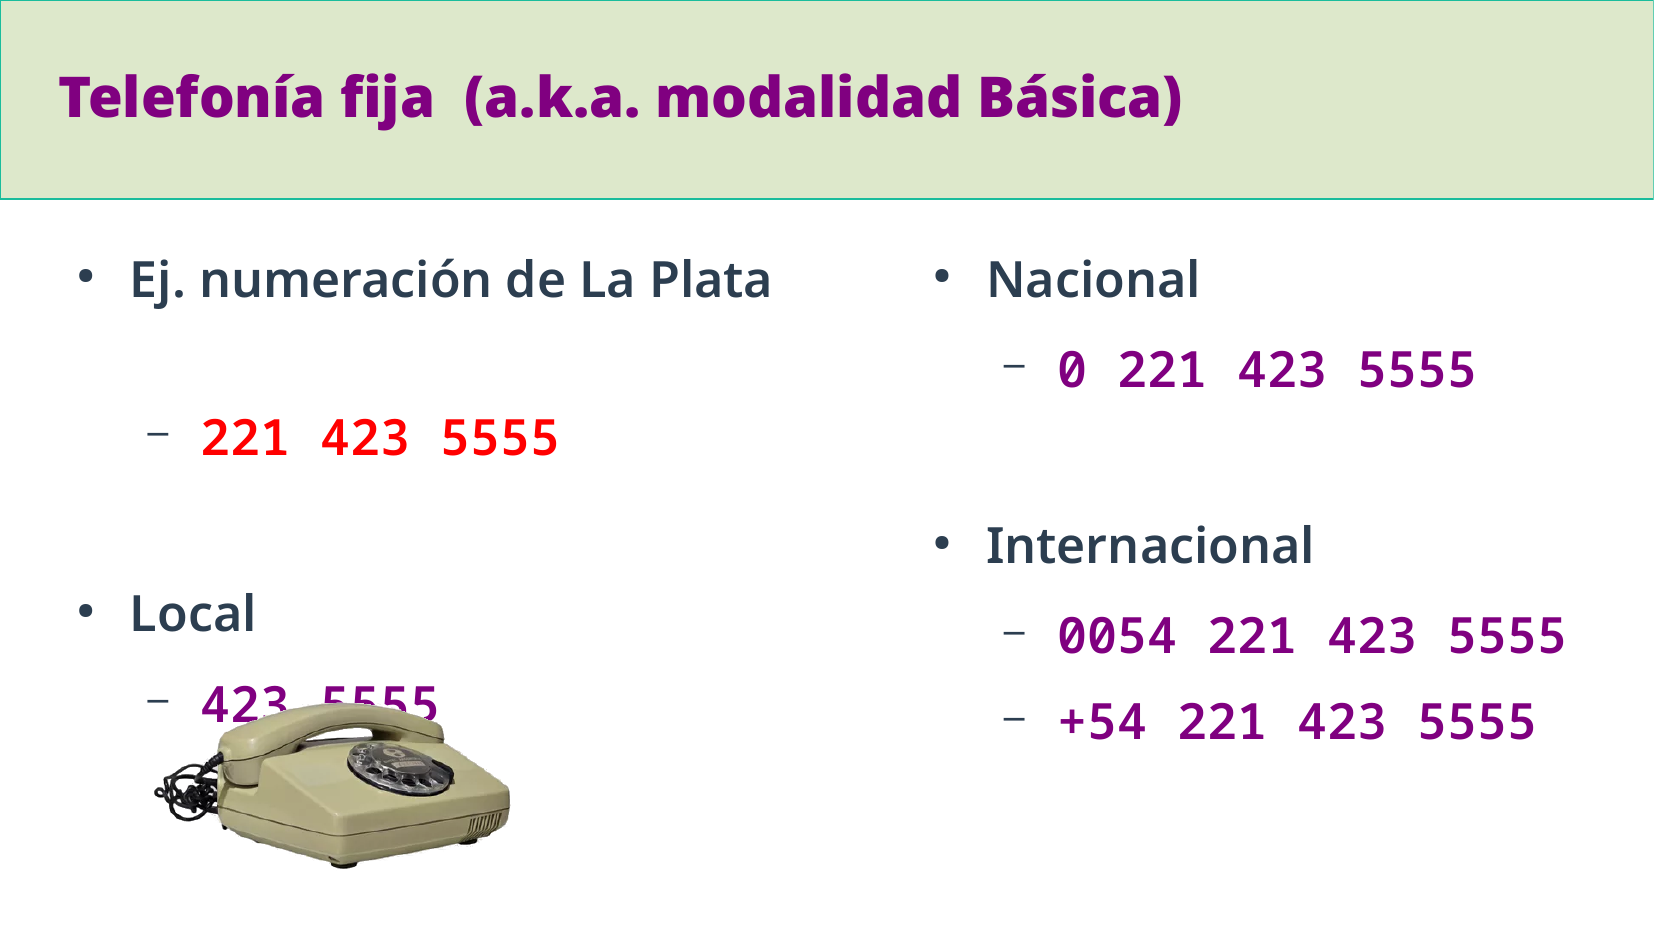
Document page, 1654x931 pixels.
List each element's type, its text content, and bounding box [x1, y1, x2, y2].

title Telefonía fija (a.k.a. modalidad Básica) [59, 37, 1595, 156]
picture [134, 679, 562, 890]
list Ej. numeración de La Plata 221 423 5555 Local 423 5555 [59, 243, 798, 864]
list Nacional 0 221 423 5555 Internacional 0054 221 423 5555 +54 221 423 5555 [915, 243, 1595, 864]
